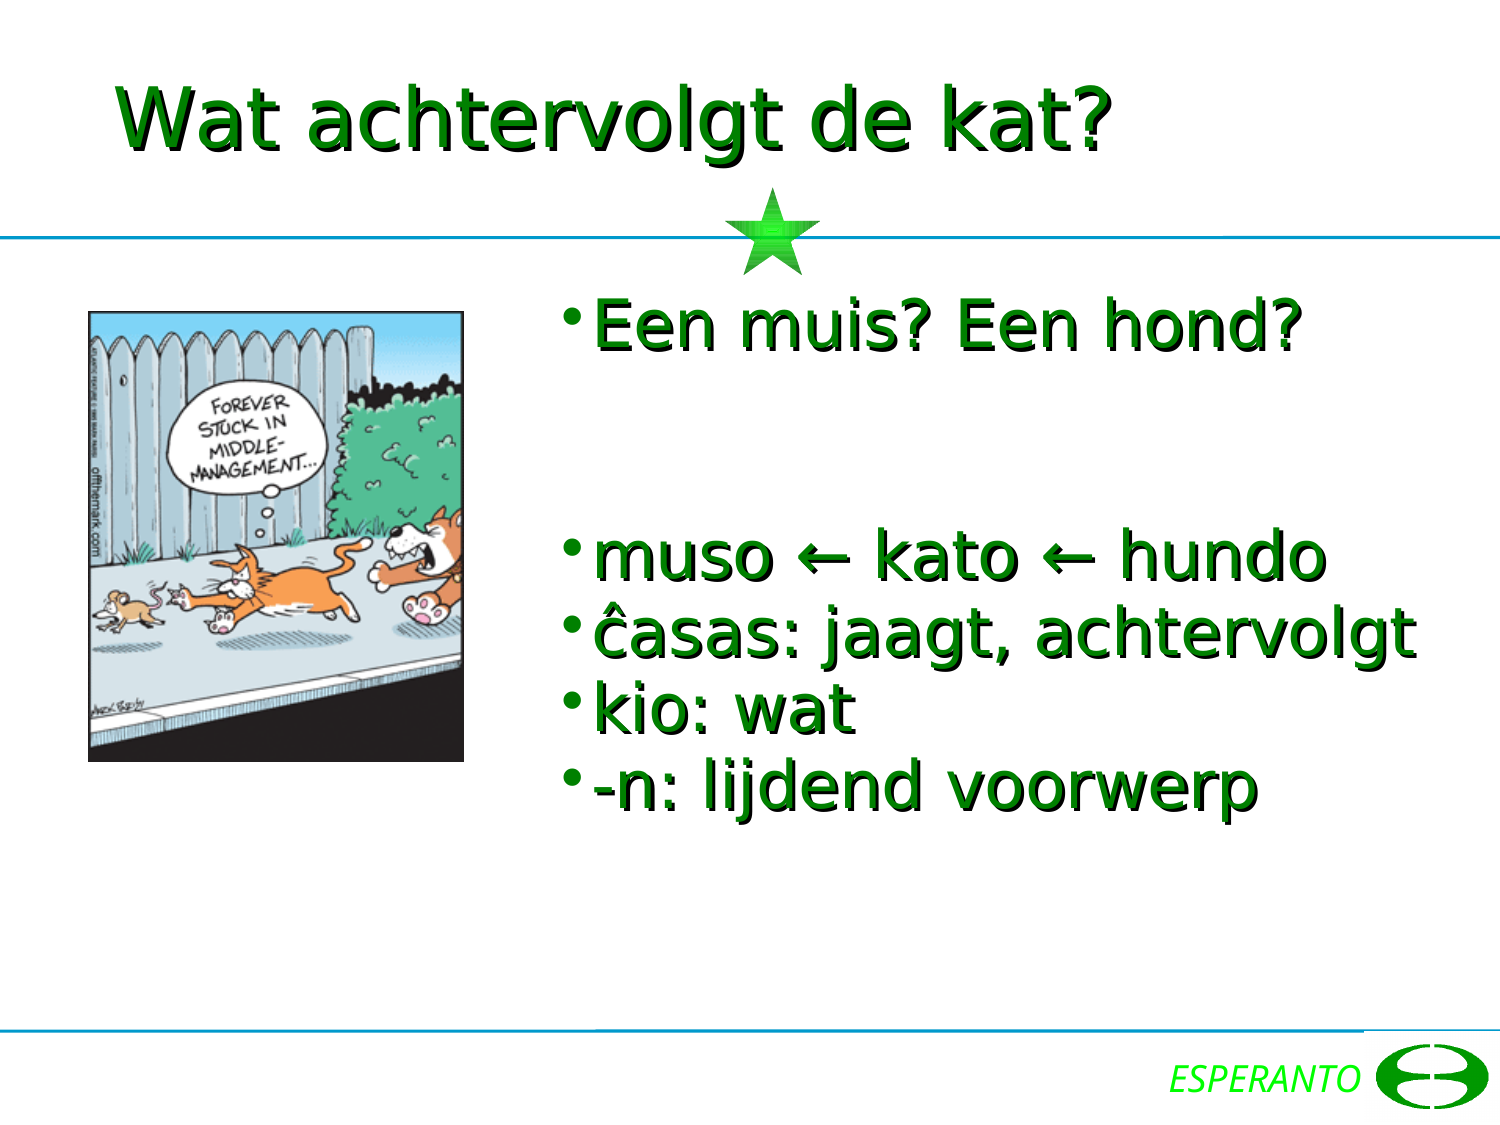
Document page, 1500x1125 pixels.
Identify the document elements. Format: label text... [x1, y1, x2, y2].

picture [1364, 1032, 1500, 1122]
list Een muis? Een hond? muso ← kato ← hundo ĉasas: jaagt, achtervolgt kio: wat -n: lijdend voorwerp [561, 299, 1448, 1043]
picture [88, 311, 464, 762]
title Wat achtervolgt de kat? [112, 5, 1448, 244]
